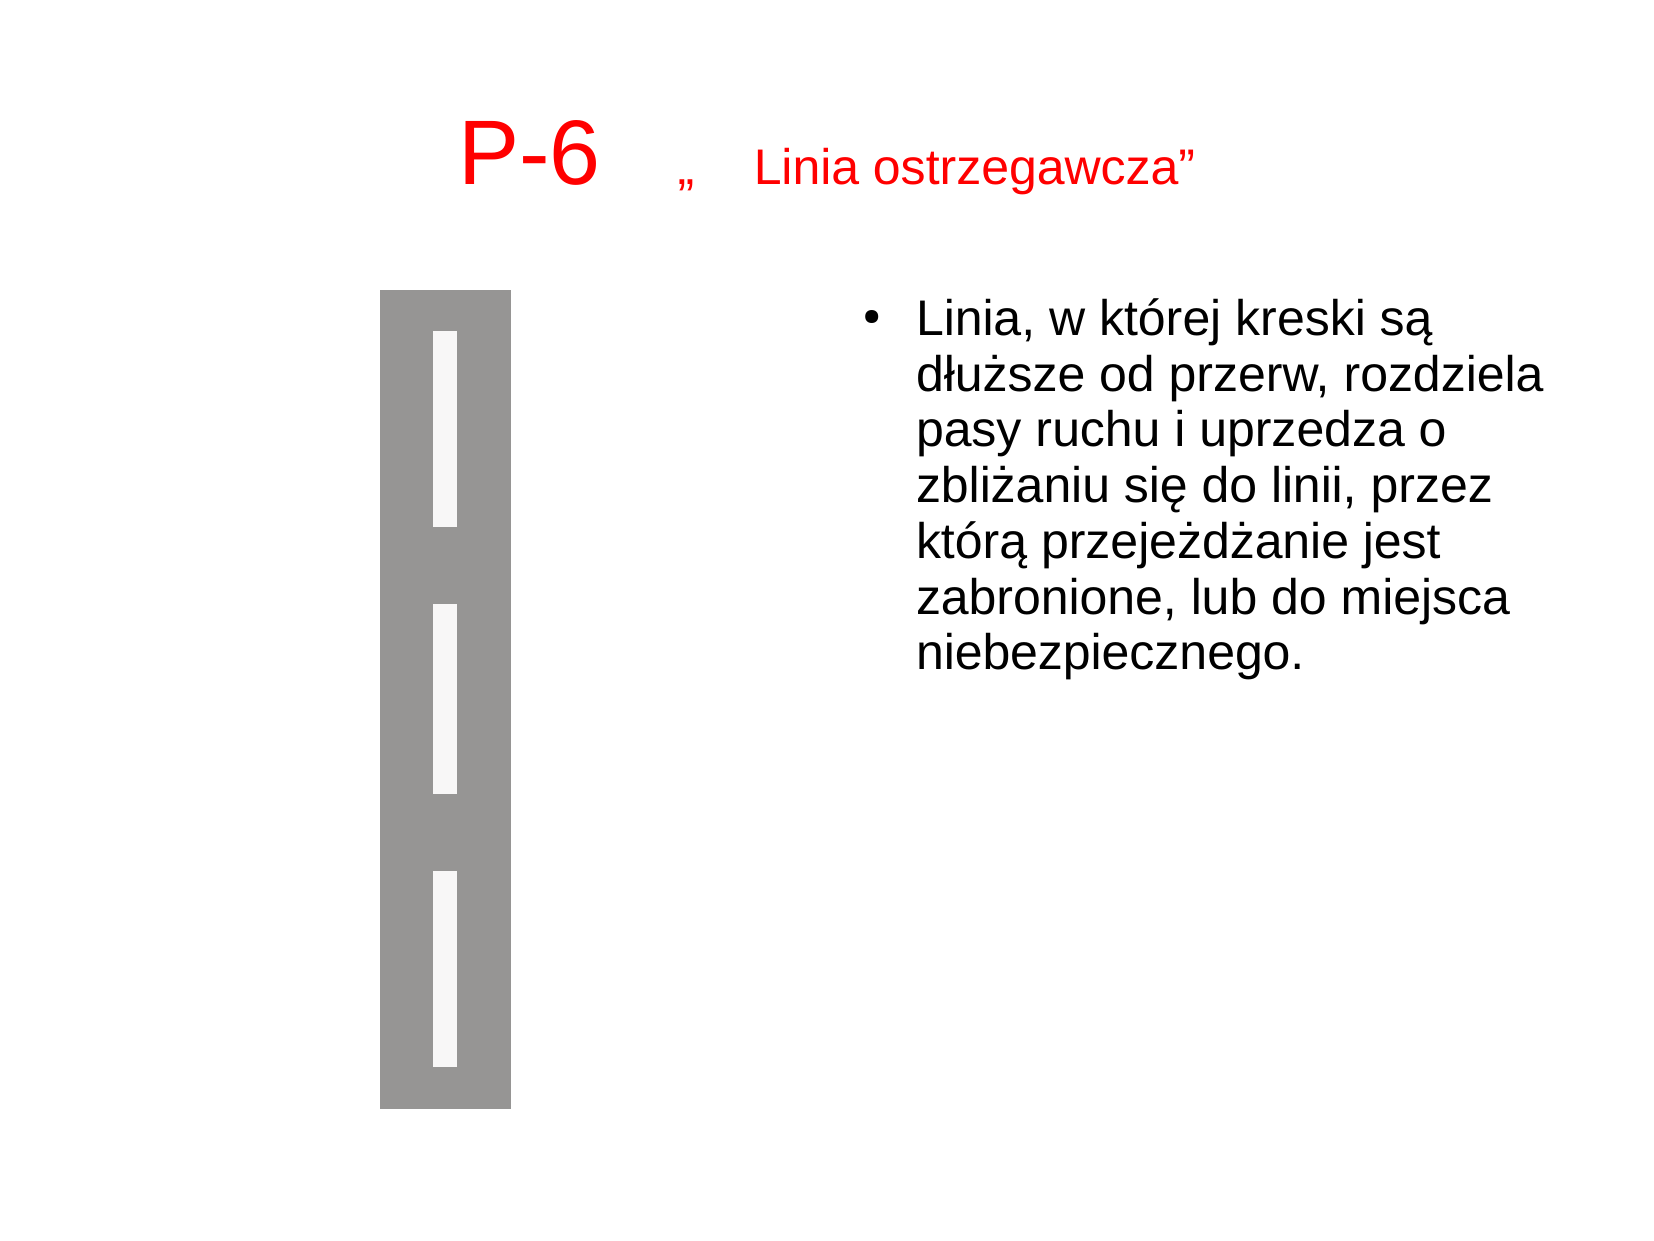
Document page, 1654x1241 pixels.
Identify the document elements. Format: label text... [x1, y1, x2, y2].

list Linia, w której kreski są dłuższe od przerw, rozdziela pasy ruchu i uprzedza o zbliżaniu się do linii, przez którą przejeżdżanie jest zabronione, lub do miejsca niebezpiecznego. [845, 290, 1572, 1094]
picture [380, 290, 511, 1109]
title P-6 „ Linia ostrzegawcza” [82, 56, 1571, 250]
